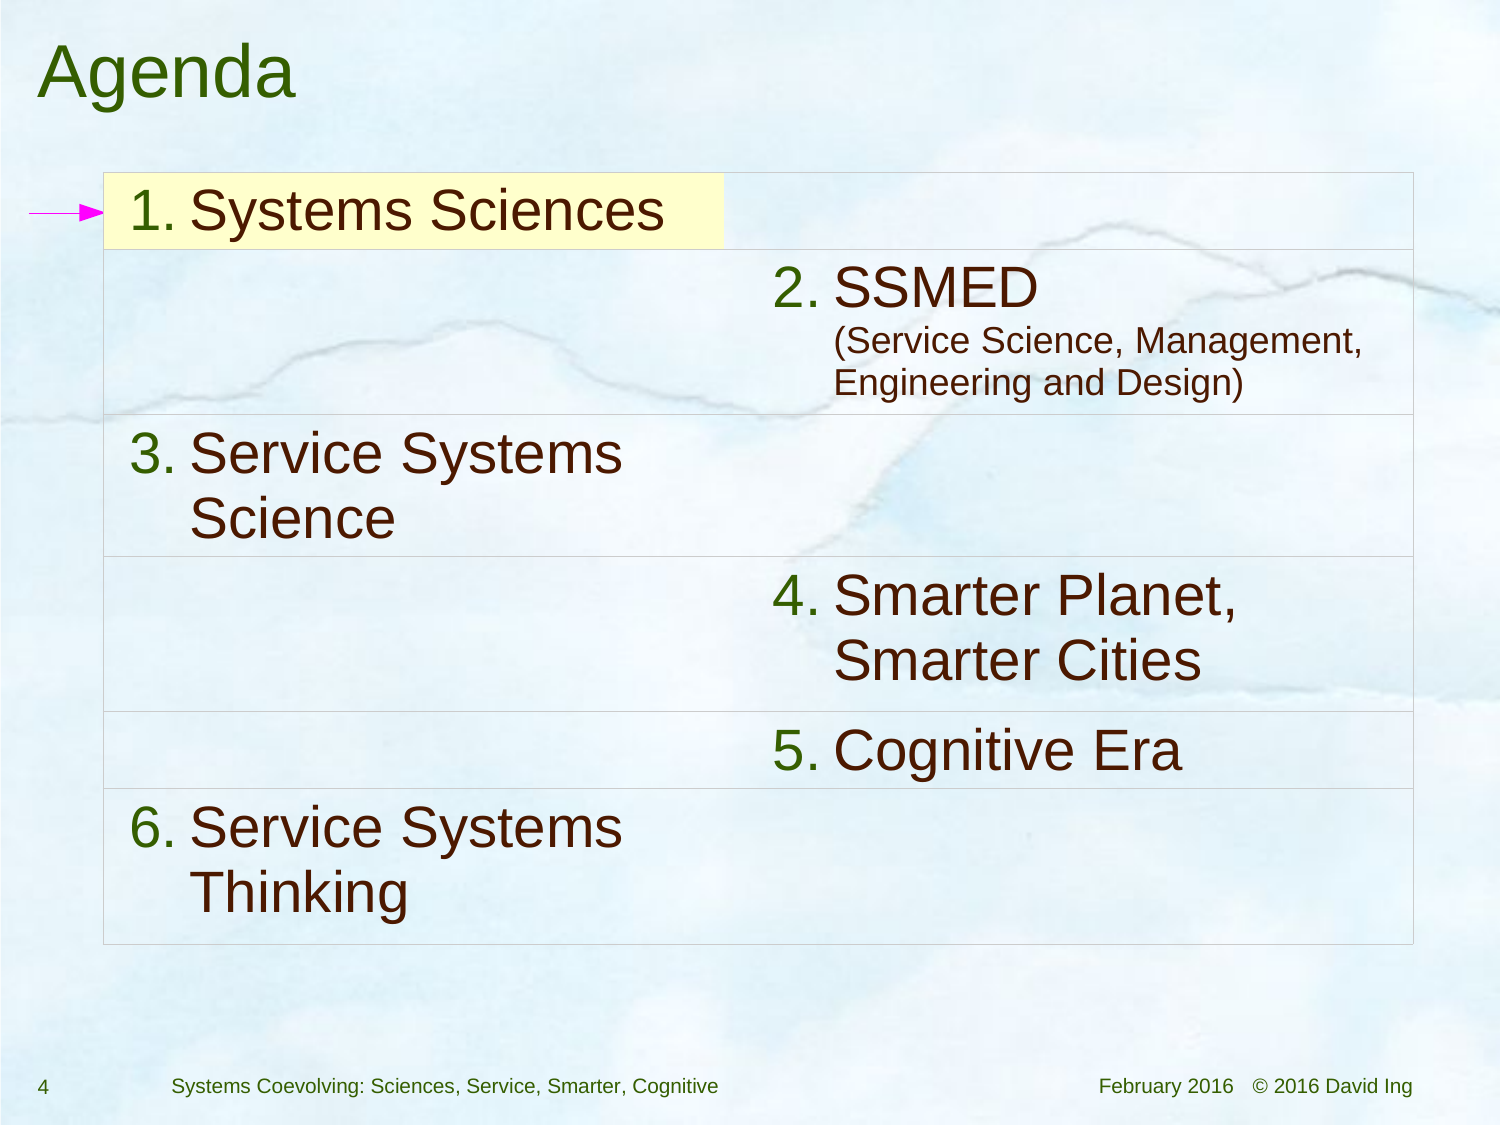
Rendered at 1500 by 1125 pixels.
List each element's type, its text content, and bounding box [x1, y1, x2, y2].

table_cell 4. [724, 557, 827, 711]
picture [0, 0, 1500, 1125]
table_cell Cognitive Era [827, 712, 1413, 788]
table_cell [827, 789, 1413, 944]
table_cell 2. [724, 250, 827, 414]
table_cell [184, 712, 724, 788]
table_cell [827, 415, 1413, 556]
table_cell [184, 250, 724, 414]
title Agenda [37, 37, 1463, 152]
table_header [827, 173, 1413, 249]
table_cell Smarter Planet, Smarter Cities [827, 557, 1413, 711]
table_cell [104, 250, 184, 414]
table_cell 6. [104, 789, 184, 944]
table_cell [724, 415, 827, 556]
table_cell 5. [724, 712, 827, 788]
table_cell [104, 557, 184, 711]
table_header Systems Sciences [184, 173, 724, 249]
table_cell Service Systems Thinking [184, 789, 724, 944]
table_cell SSMED (Service Science, Management, Engineering and Design) [827, 250, 1413, 414]
table_cell [184, 557, 724, 711]
table_cell Service Systems Science [184, 415, 724, 556]
table_cell 3. [104, 415, 184, 556]
table_cell [104, 712, 184, 788]
table_header [724, 173, 827, 249]
table_cell [724, 789, 827, 944]
table_header 1. [104, 173, 184, 249]
